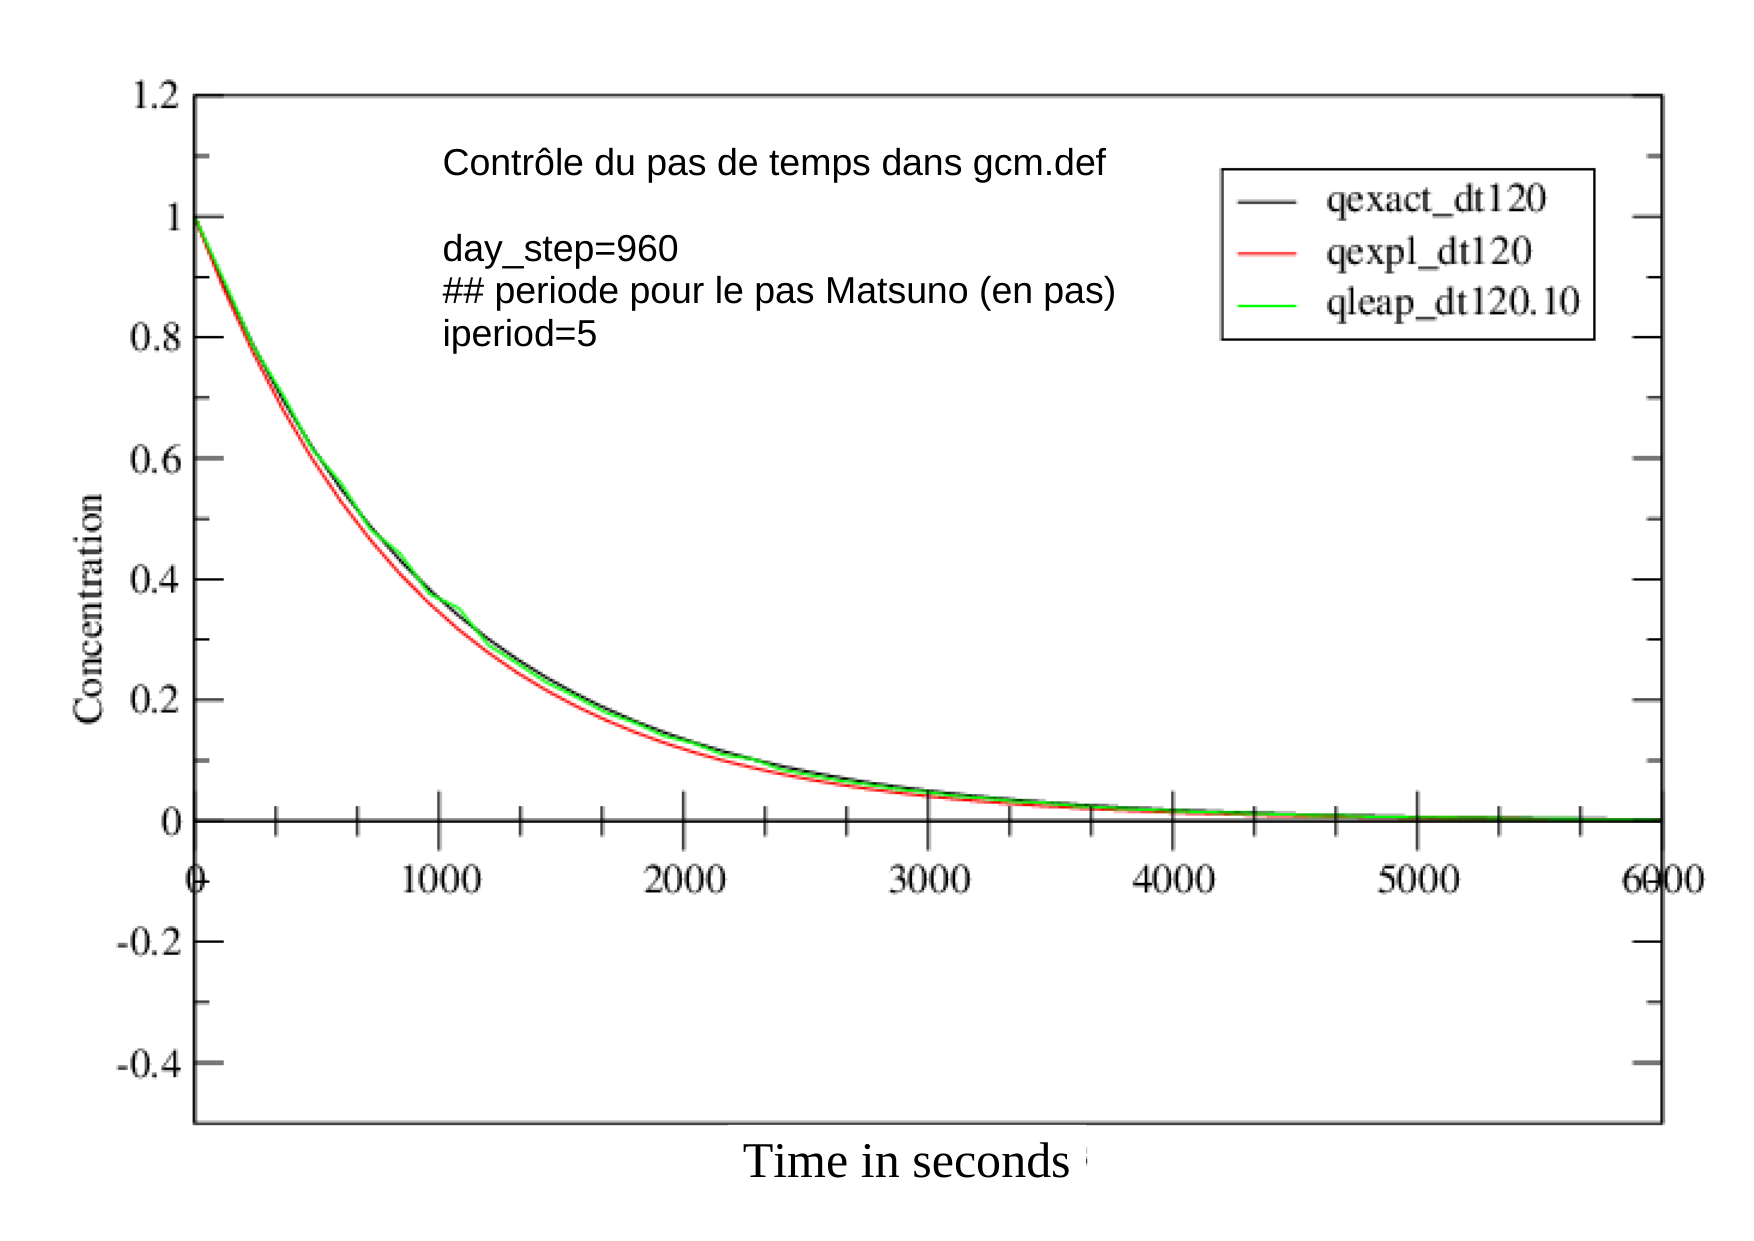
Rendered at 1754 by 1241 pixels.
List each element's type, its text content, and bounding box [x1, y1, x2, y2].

text_box Time in seconds [728, 1124, 1087, 1197]
text_box Contrôle du pas de temps dans gcm.def day_step=960 ## periode pour le pas Matsuno (en pas) iperiod=5 [428, 134, 1675, 434]
picture [68, 77, 1706, 1178]
